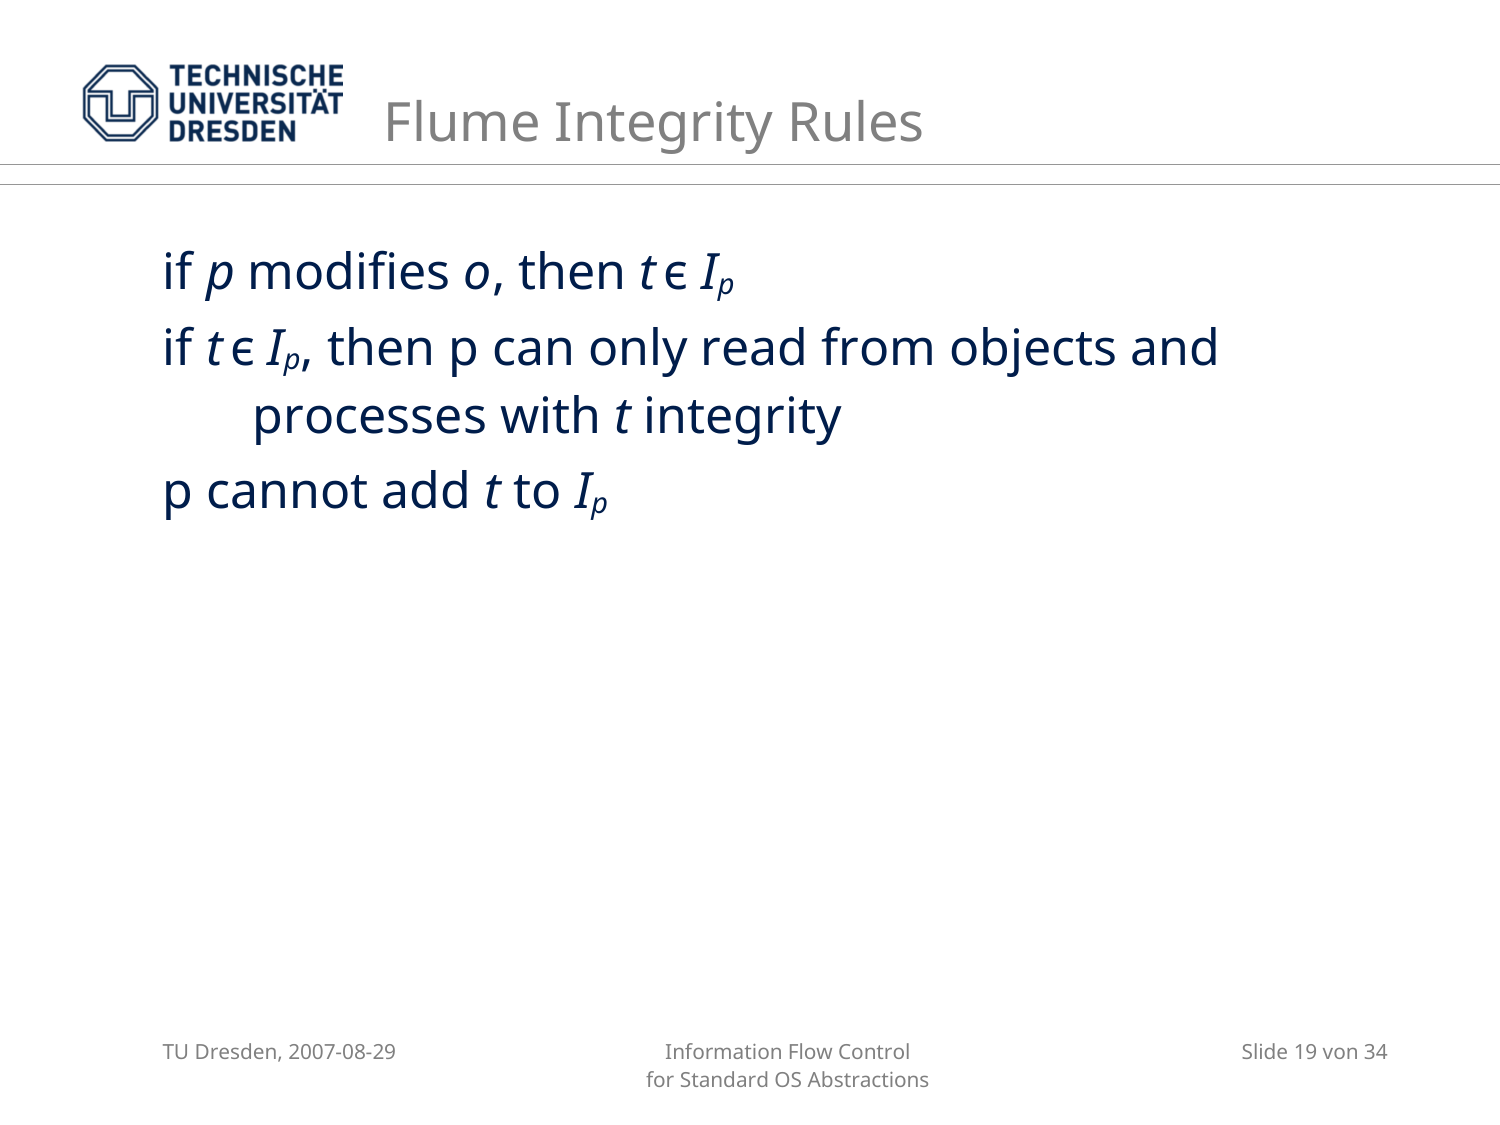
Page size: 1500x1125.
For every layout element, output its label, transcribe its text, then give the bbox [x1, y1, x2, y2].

title Flume Integrity Rules [383, 87, 1468, 154]
picture [82, 64, 343, 142]
list if p modifies o, then t є Ip if t є Ip, then p can only read from objects and processes with t integrity p cannot add t to Ip [162, 236, 1388, 990]
